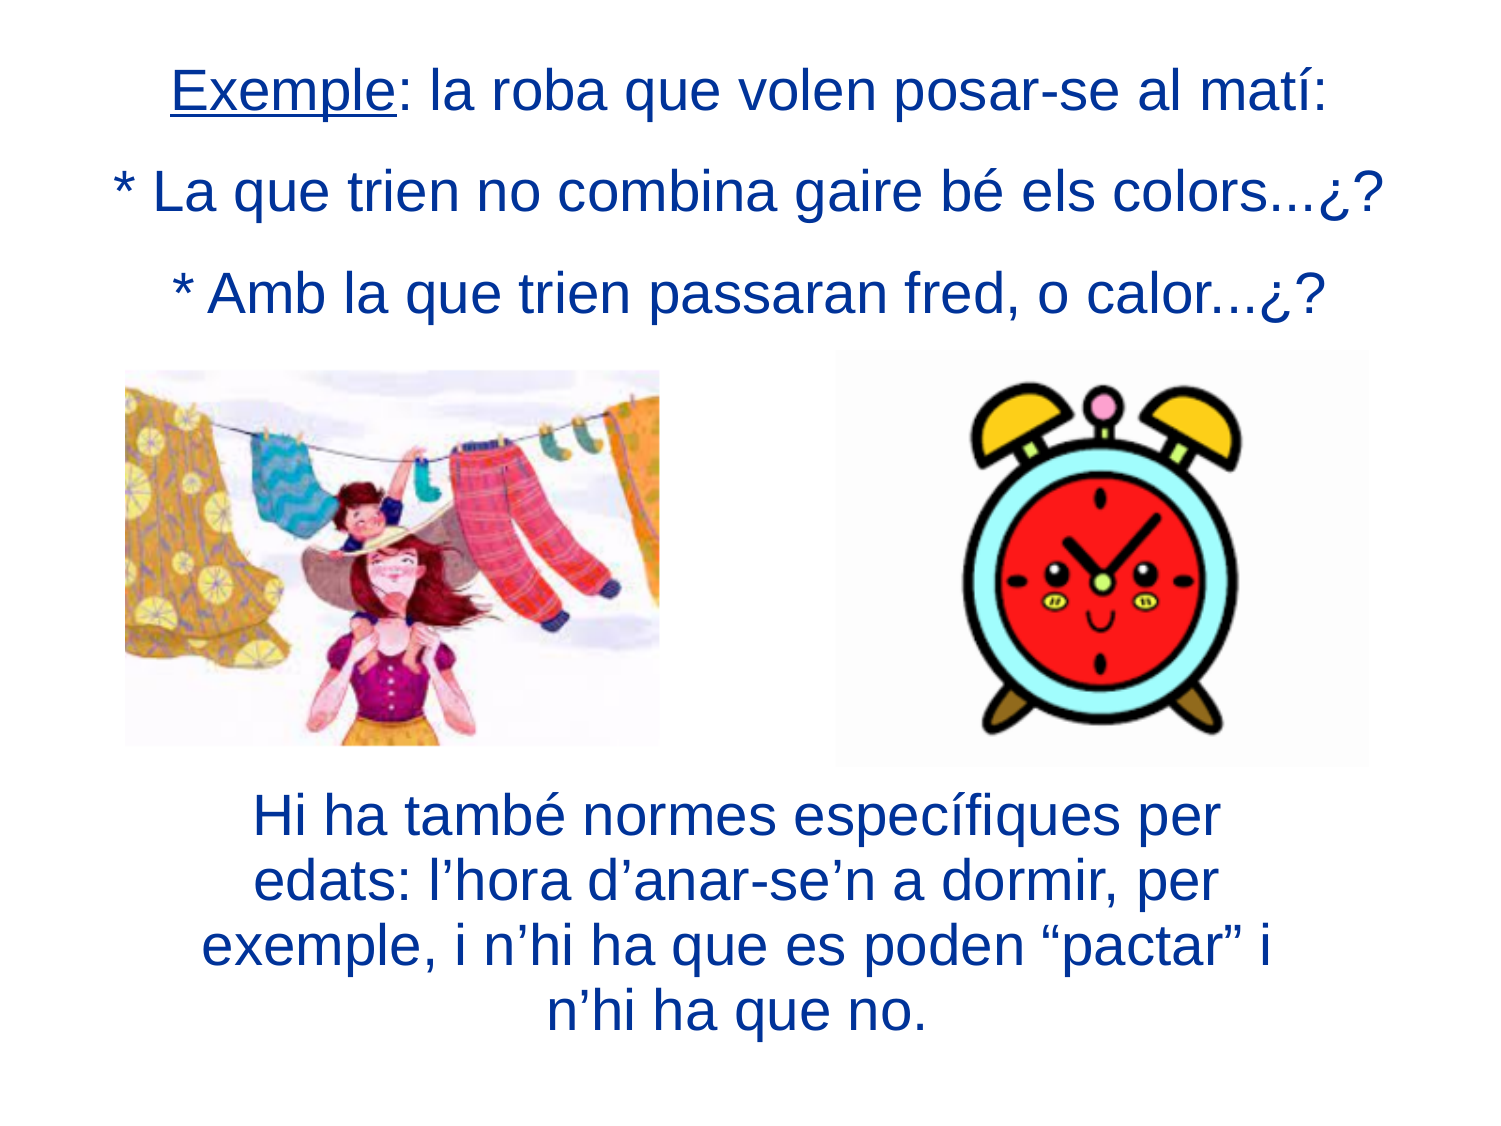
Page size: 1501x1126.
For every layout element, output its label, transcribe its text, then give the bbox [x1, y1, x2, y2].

picture [125, 350, 1369, 767]
text_box Exemple: la roba que volen posar-se al matí: * La que trien no combina gaire bé els colors...¿? * Amb la que trien passaran fred, o calor...¿? [75, 50, 1426, 349]
text_box Hi ha també normes específiques per edats: l’hora d’anar-se’n a dormir, per exemple, i n’hi ha que es poden “pactar” i n’hi ha que no. [150, 775, 1326, 1071]
